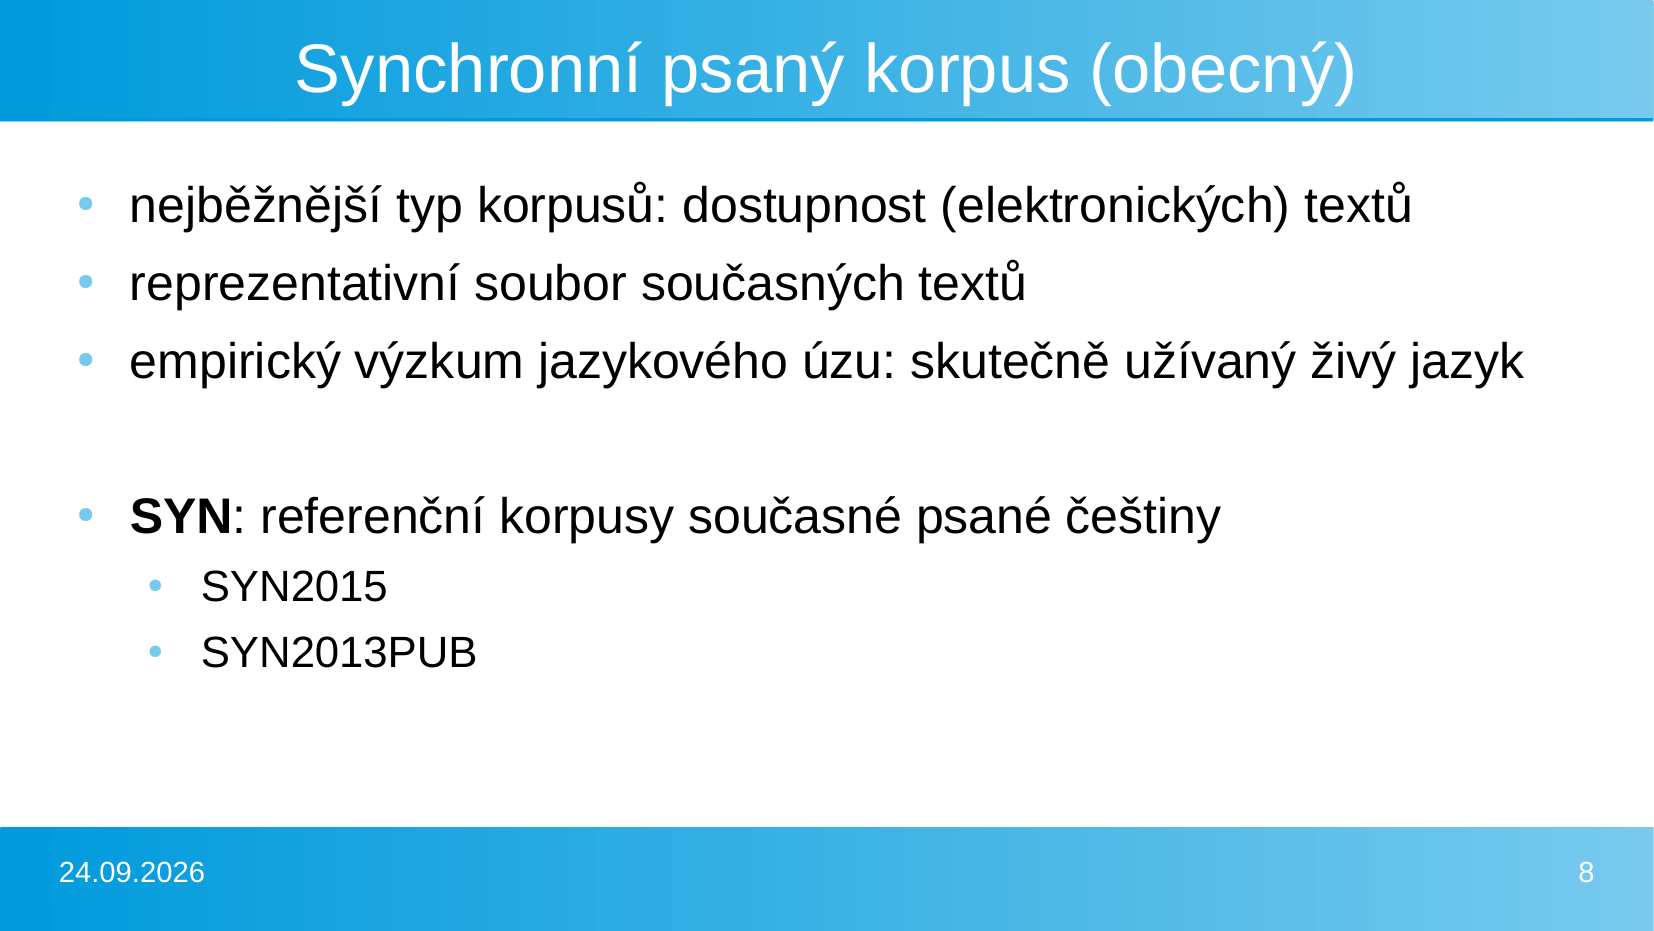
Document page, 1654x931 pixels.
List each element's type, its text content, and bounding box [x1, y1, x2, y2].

list nejběžnější typ korpusů: dostupnost (elektronických) textů reprezentativní soubor současných textů empirický výzkum jazykového úzu: skutečně užívaný živý jazyk SYN: referenční korpusy současné psané češtiny SYN2015 SYN2013PUB [59, 177, 1595, 768]
title Synchronní psaný korpus (obecný) [59, 29, 1595, 108]
